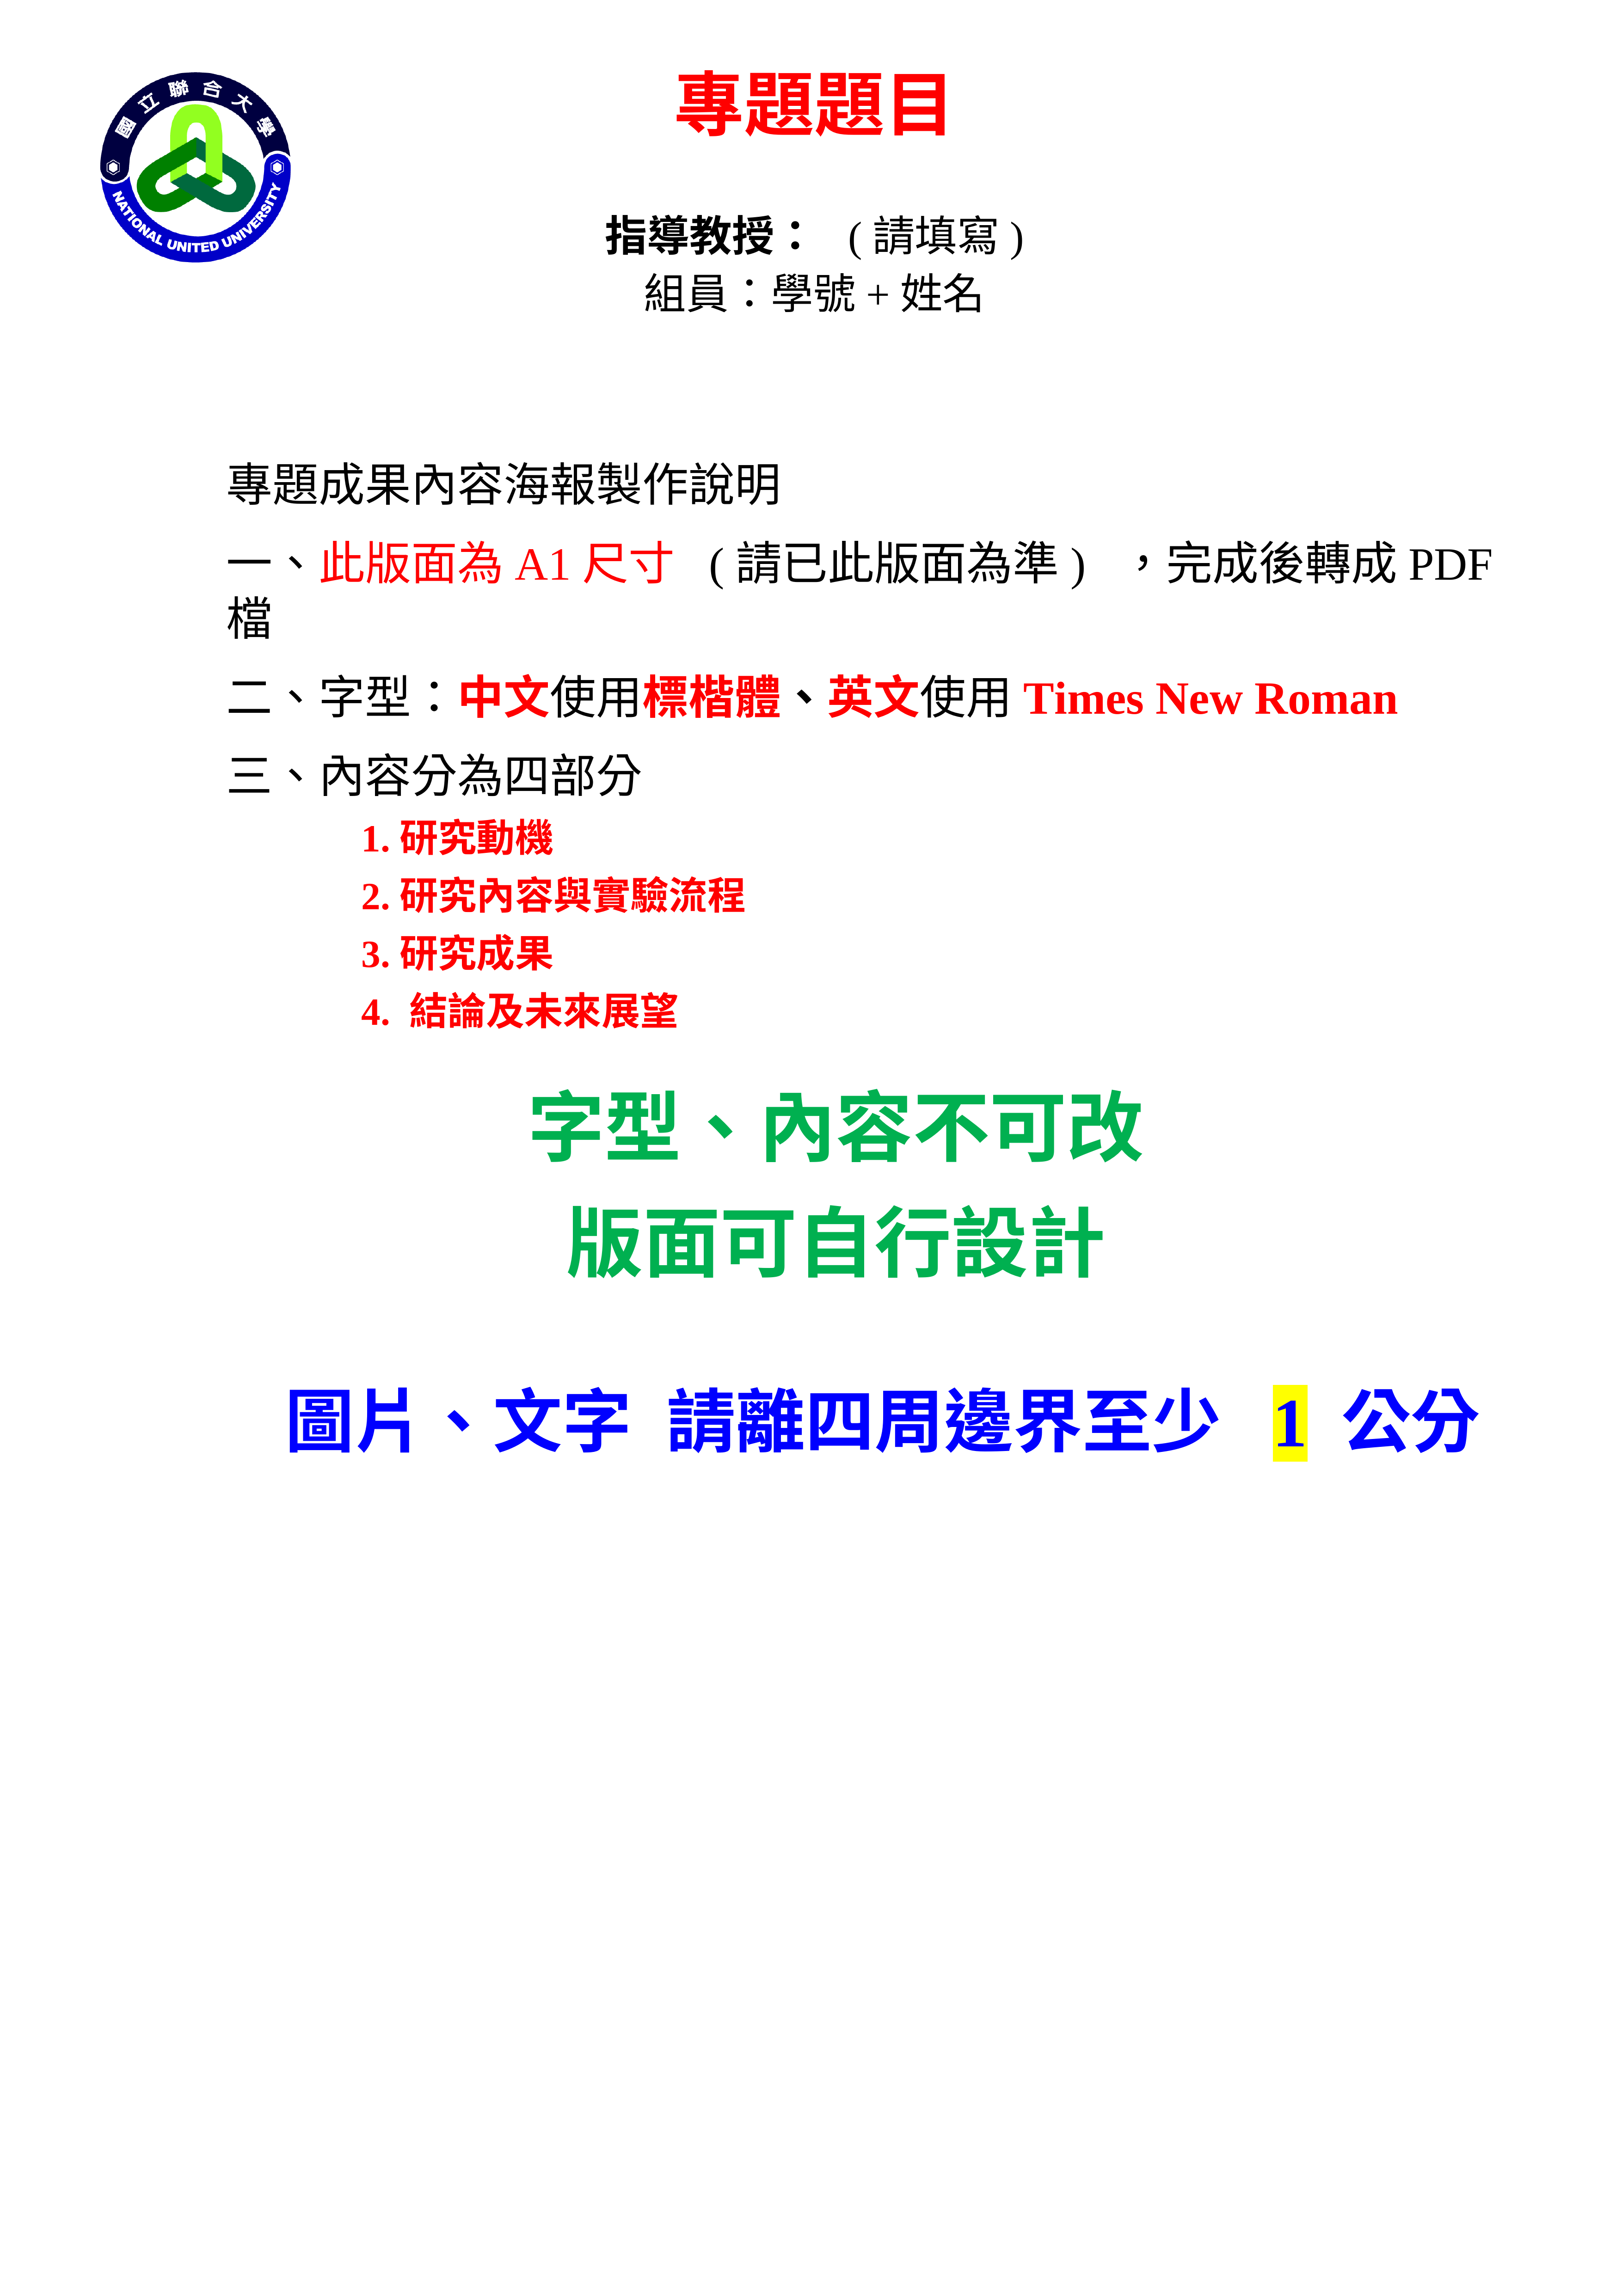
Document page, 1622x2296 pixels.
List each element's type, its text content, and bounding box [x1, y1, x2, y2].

list 專題成果內容海報製作說明 一、此版面為A1尺寸 (請已此版面為準) ，完成後轉成PDF檔 二、字型：中文使用標楷體、英文使用Times New Roman 三、內容分為四部分 1.研究動機 2.研究內容與實驗流程 3.研究成果 4. 結論及未來展望 [197, 441, 1556, 1092]
text_box 字型、內容不可改 版面可自行設計 [463, 1072, 1209, 1293]
text_box 圖片、文字 請離四周邊界至少 1 公分 [278, 1373, 1432, 1465]
picture [92, 58, 298, 277]
title 專題題目 指導教授： (請填寫) 組員：學號+姓名 [38, 46, 1591, 358]
